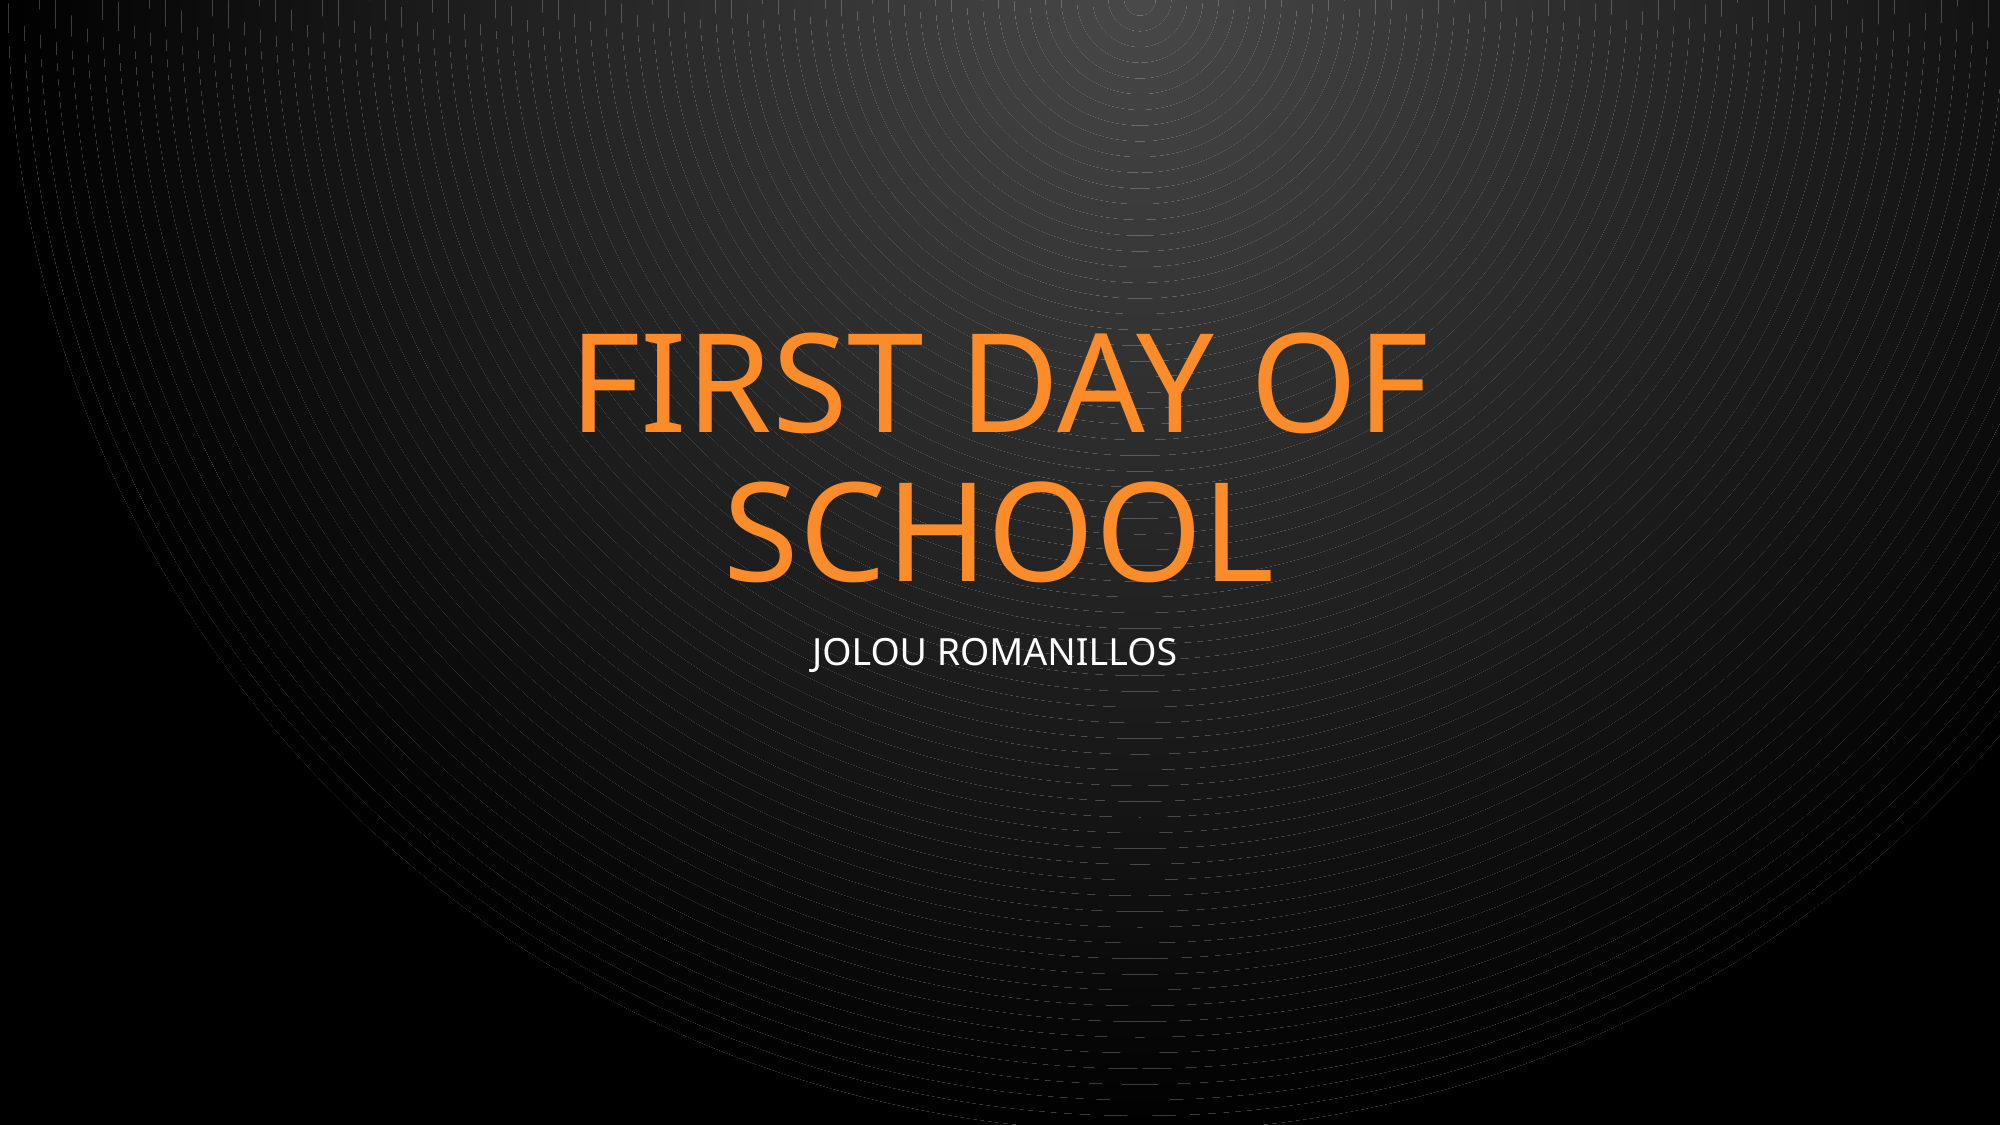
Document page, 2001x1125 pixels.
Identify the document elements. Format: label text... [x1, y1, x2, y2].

title First day of school [291, 131, 1708, 610]
subtitle JOlou romanillos [291, 610, 1708, 772]
